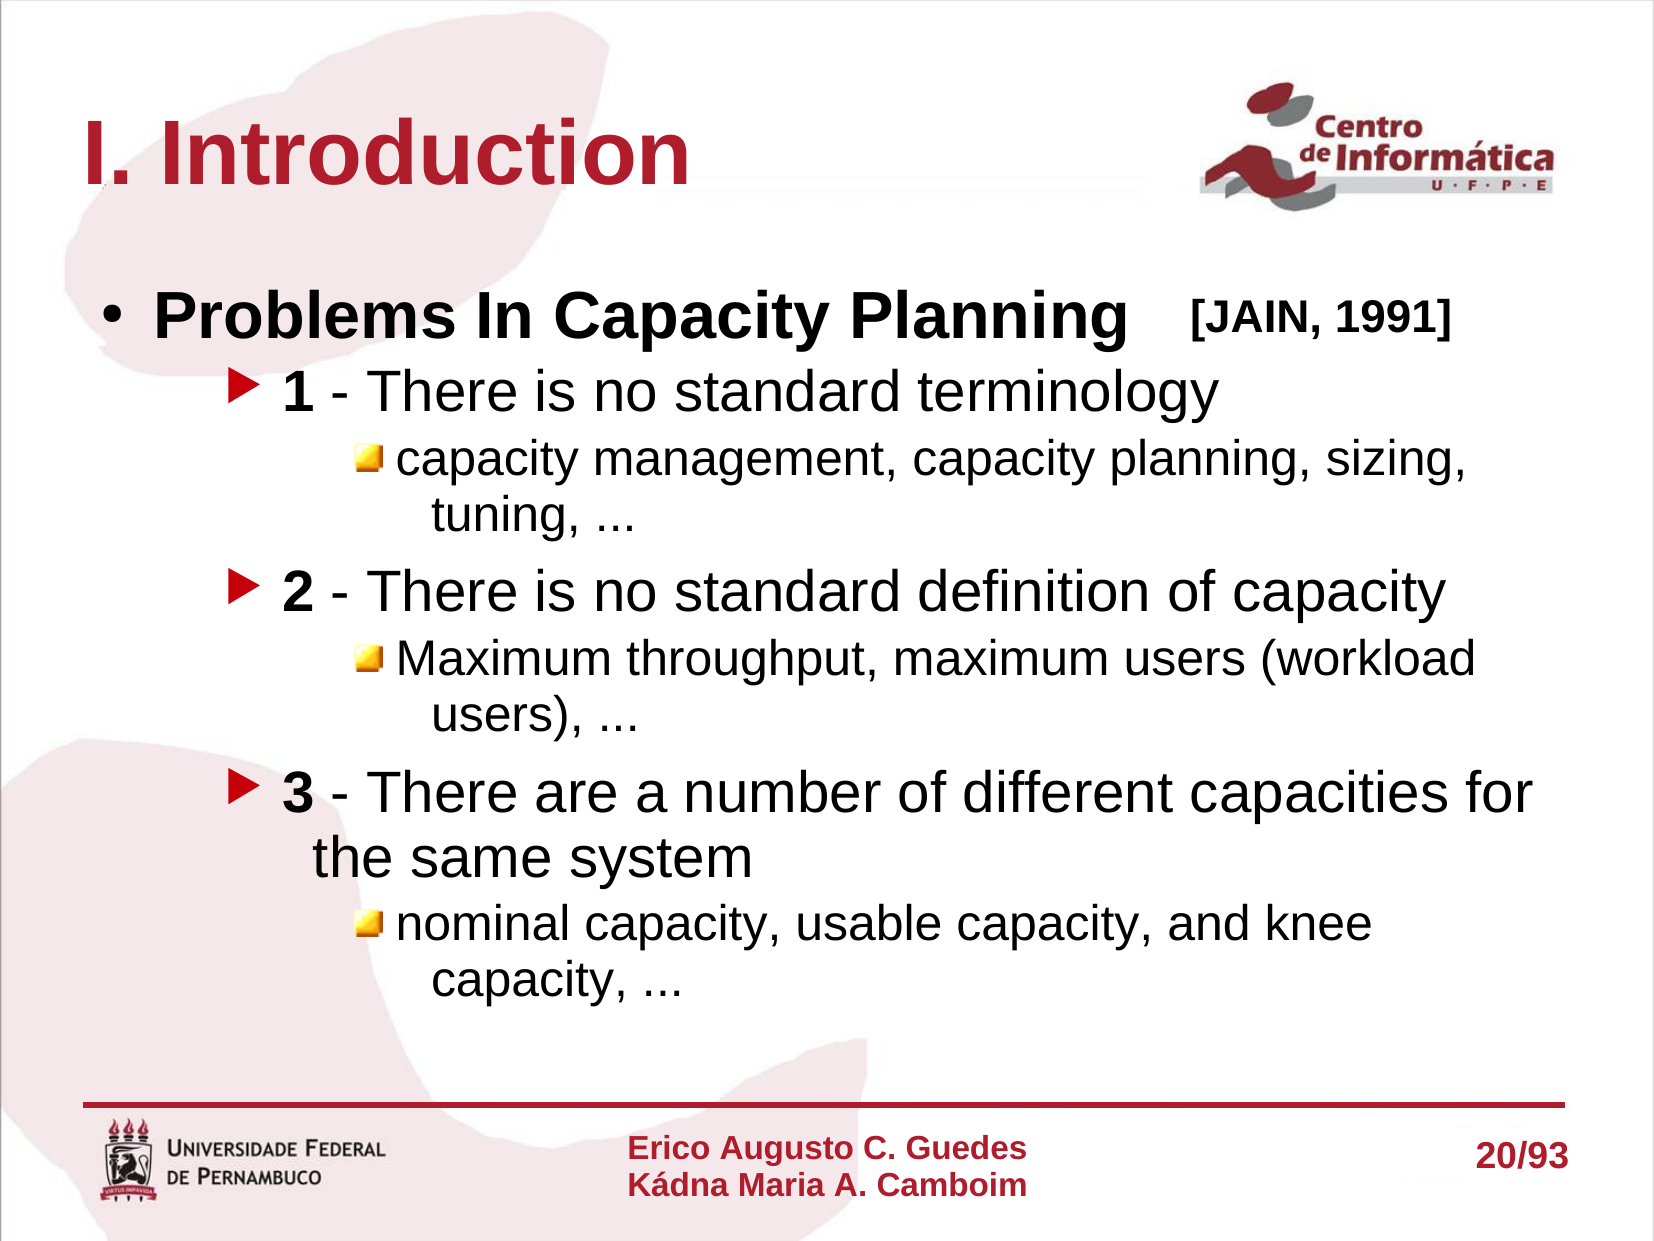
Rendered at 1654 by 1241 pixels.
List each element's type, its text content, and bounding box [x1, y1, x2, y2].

picture [0, 0, 1654, 1241]
title I. Introduction [82, 56, 1571, 250]
text_box [JAIN, 1991] [1175, 283, 1468, 358]
list Problems In Capacity Planning 1 - There is no standard terminology capacity management, capacity planning, sizing, tuning, ... 2 - There is no standard definition of capacity Maximum throughput, maximum users (workload users), ... 3 - There are a number of different capacities for the same system nominal capacity, usable capacity, and knee capacity, ... [82, 278, 1571, 1094]
